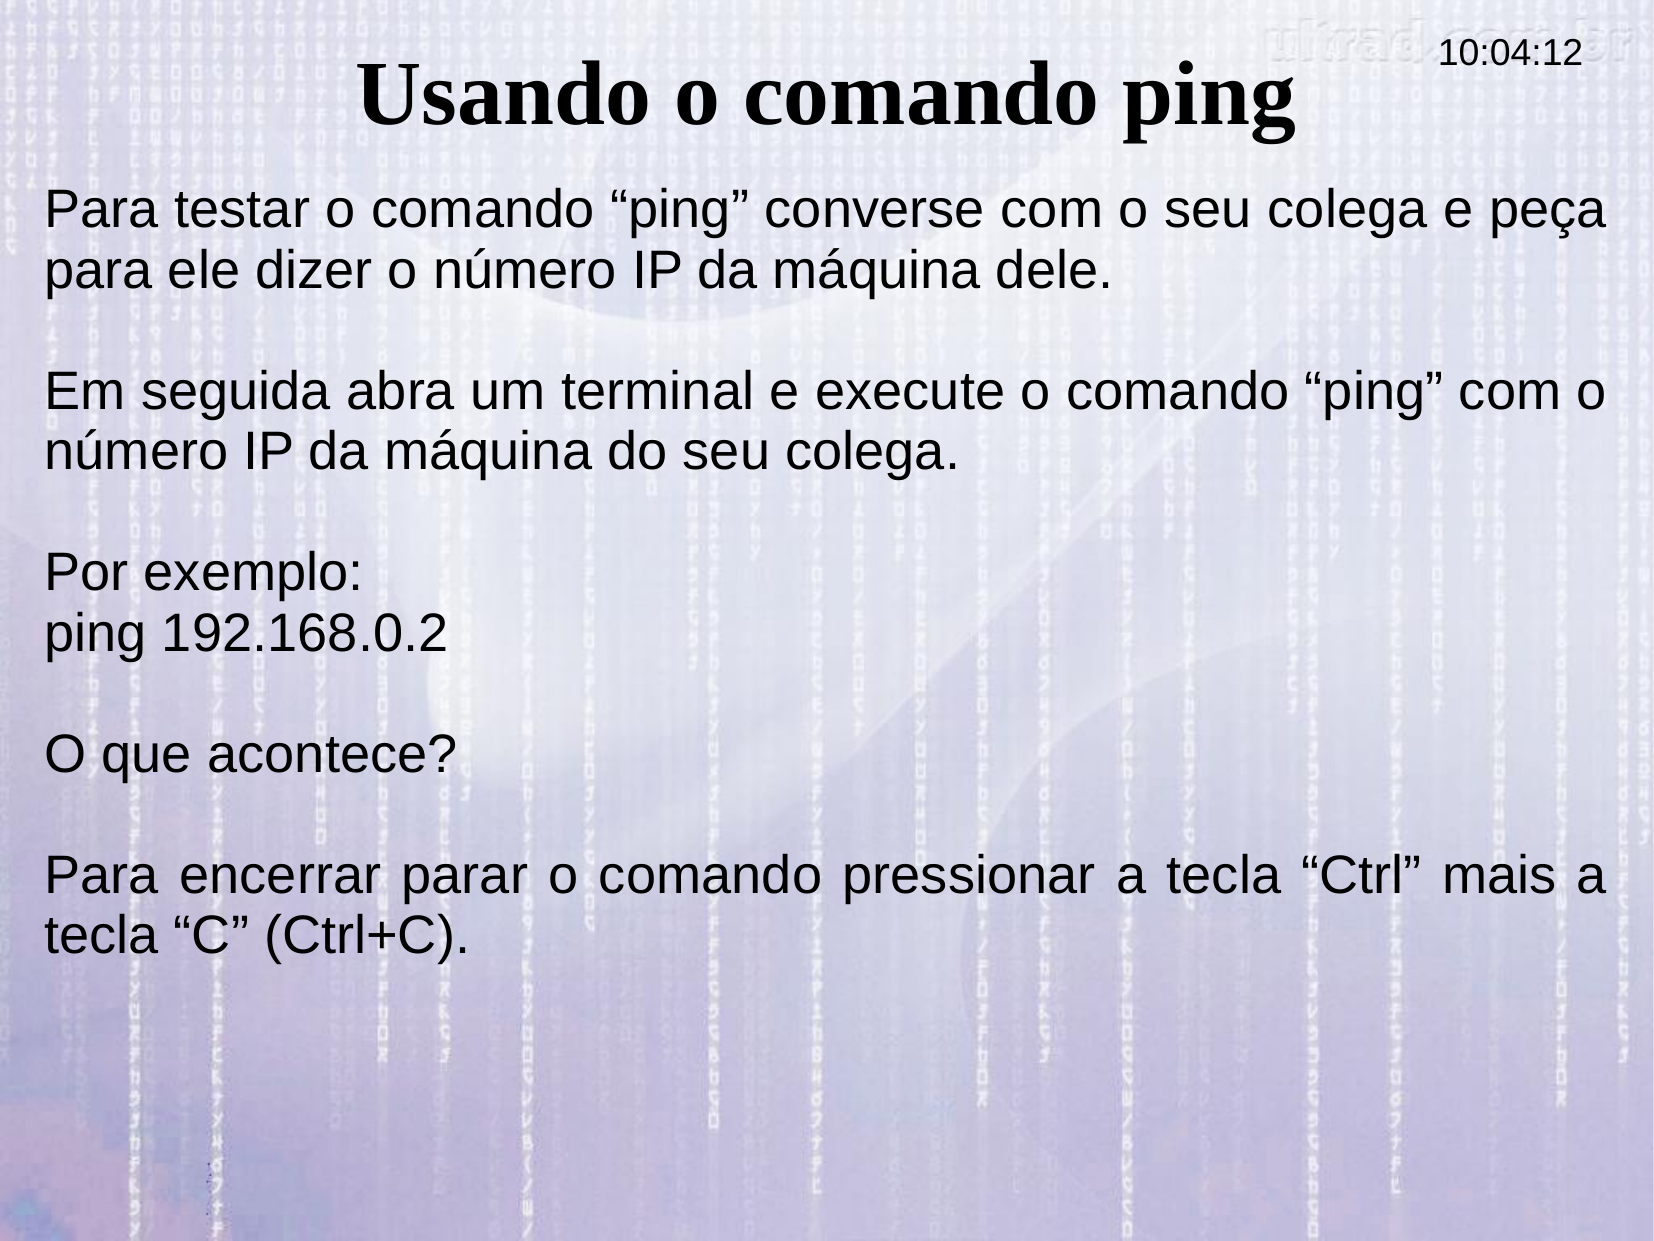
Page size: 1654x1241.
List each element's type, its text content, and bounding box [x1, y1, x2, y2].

picture [0, 0, 1654, 1241]
text_box [590, 324, 886, 395]
text_box 09:49:10 [1423, 23, 1631, 94]
text_box Para testar o comando “ping” converse com o seu colega e peça para ele dizer o número IP da máquina dele. Em seguida abra um terminal e execute o comando “ping” com o número IP da máquina do seu colega. Por exemplo: ping 192.168.0.2 O que acontece? Para encerrar parar o comando pressionar a tecla “Ctrl” mais a tecla “C” (Ctrl+C). [29, 171, 1625, 973]
text_box Usando o comando ping [29, 35, 1625, 171]
